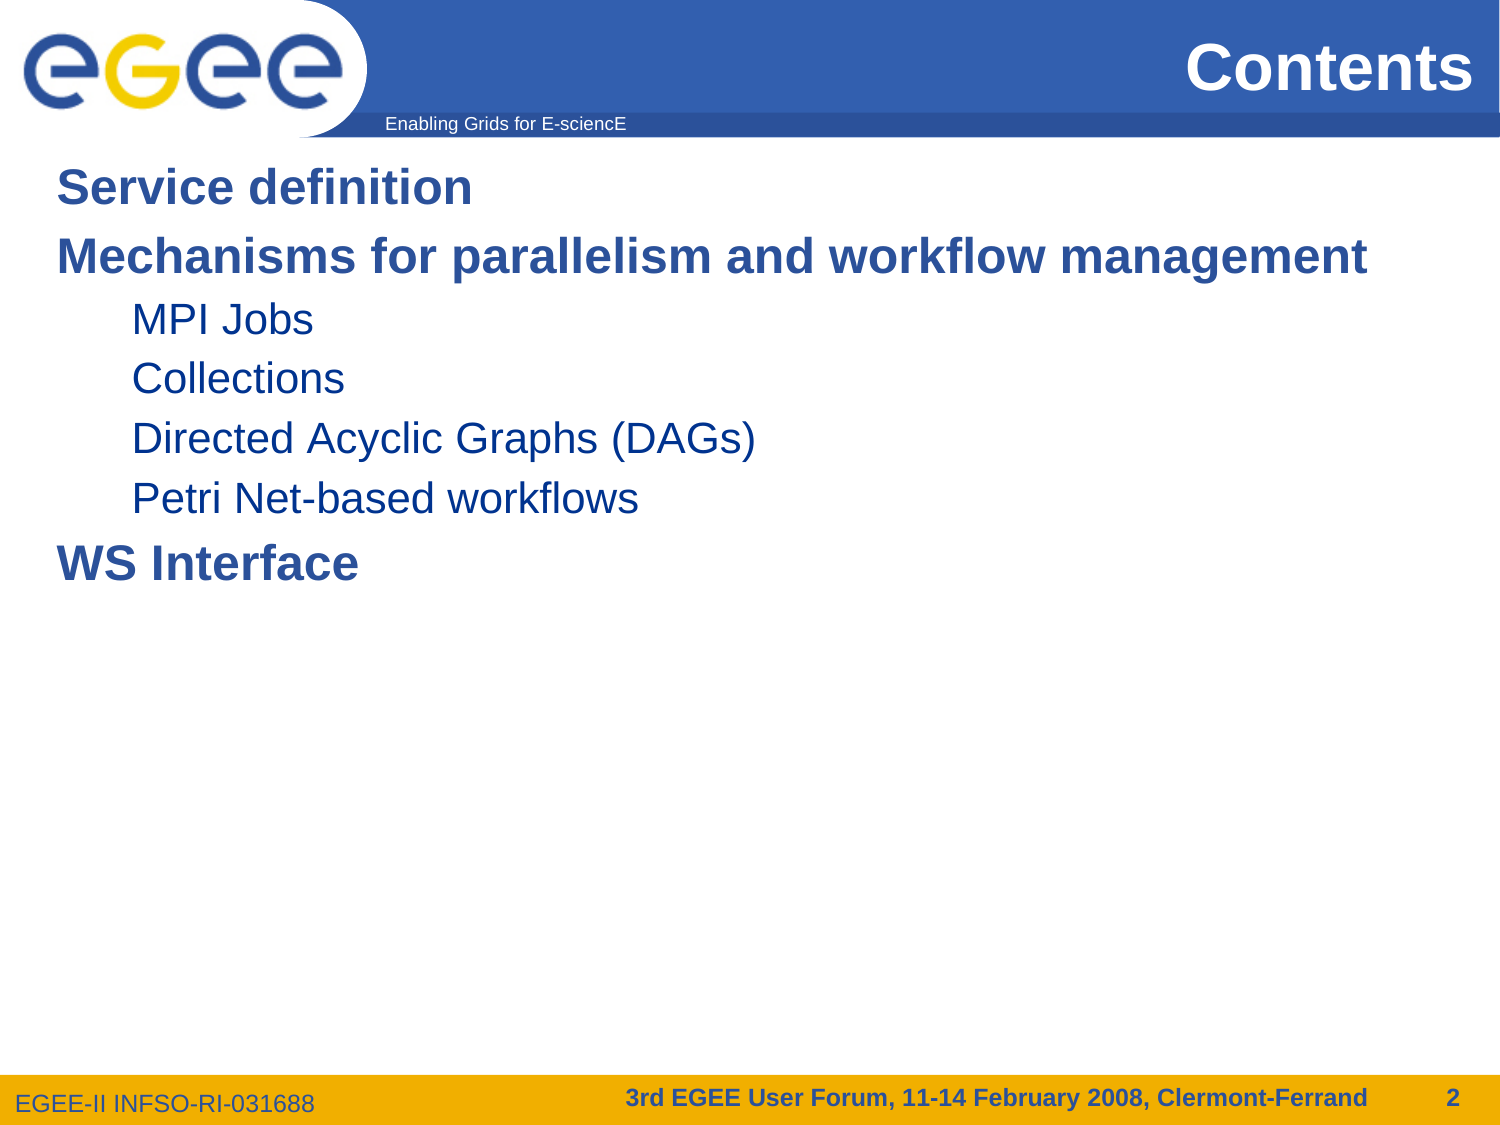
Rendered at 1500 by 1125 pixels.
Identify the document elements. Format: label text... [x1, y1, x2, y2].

list Service definition Mechanisms for parallelism and workflow management MPI Jobs Collections Directed Acyclic Graphs (DAGs) Petri Net-based workflows WS Interface [56, 159, 1466, 1036]
title Contents [369, 0, 1475, 148]
picture [18, 30, 349, 112]
